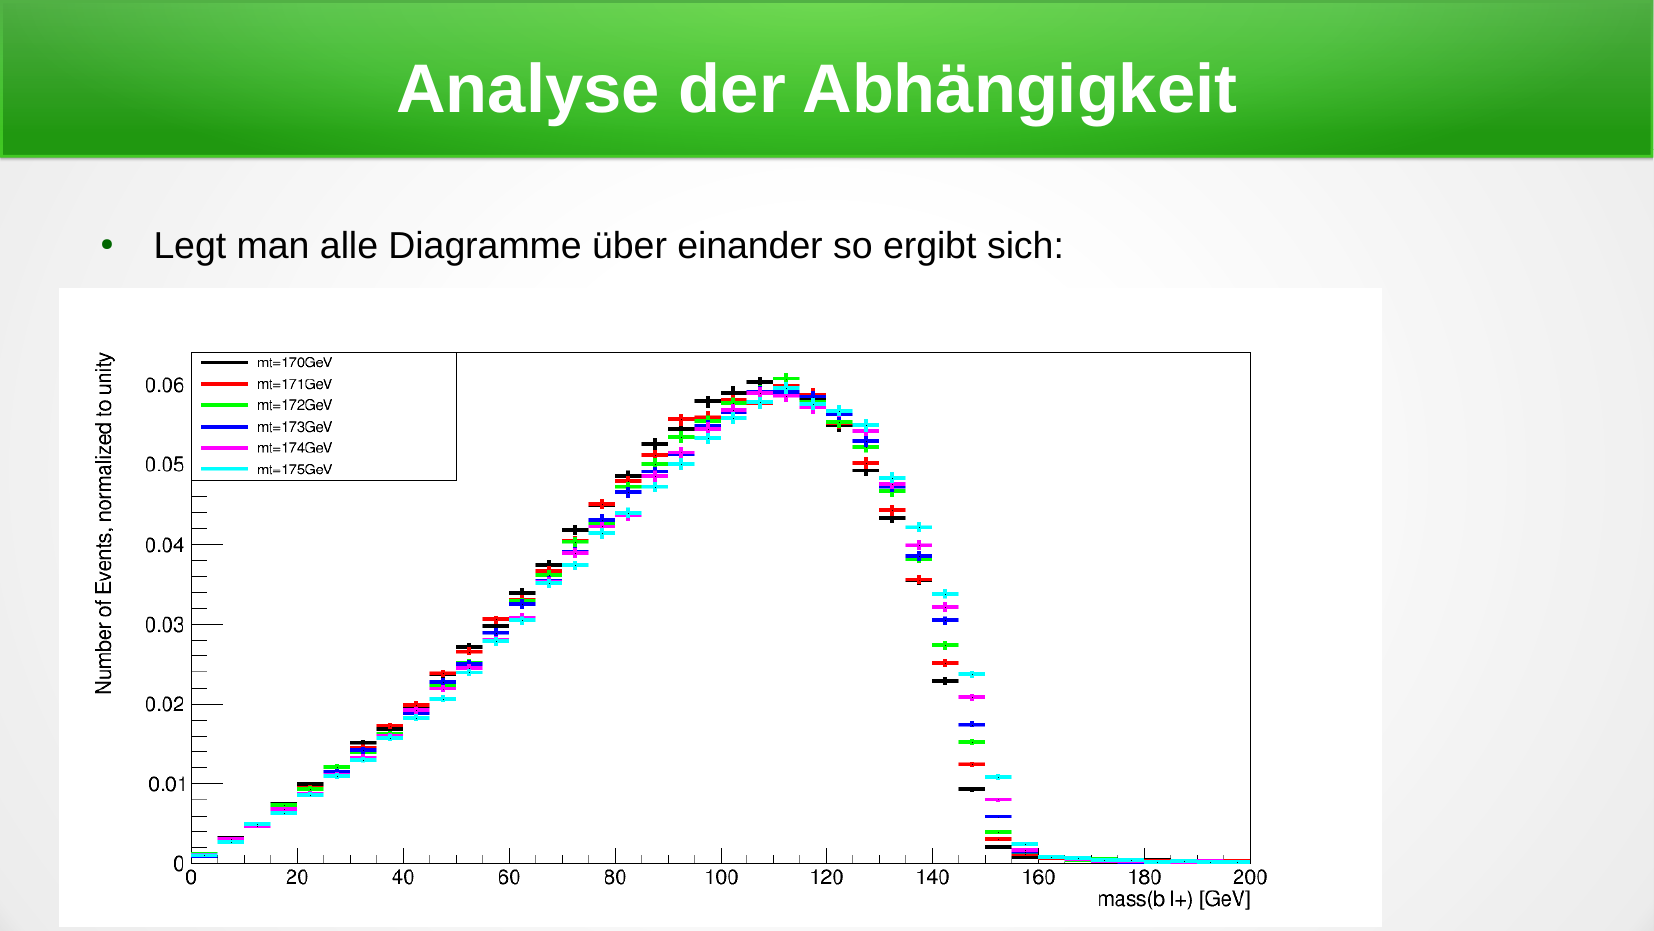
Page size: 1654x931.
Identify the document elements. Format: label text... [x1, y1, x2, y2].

list Legt man alle Diagramme über einander so ergibt sich: [82, 224, 1571, 764]
picture [59, 288, 1382, 927]
title Analyse der Abhängigkeit [82, 35, 1571, 142]
